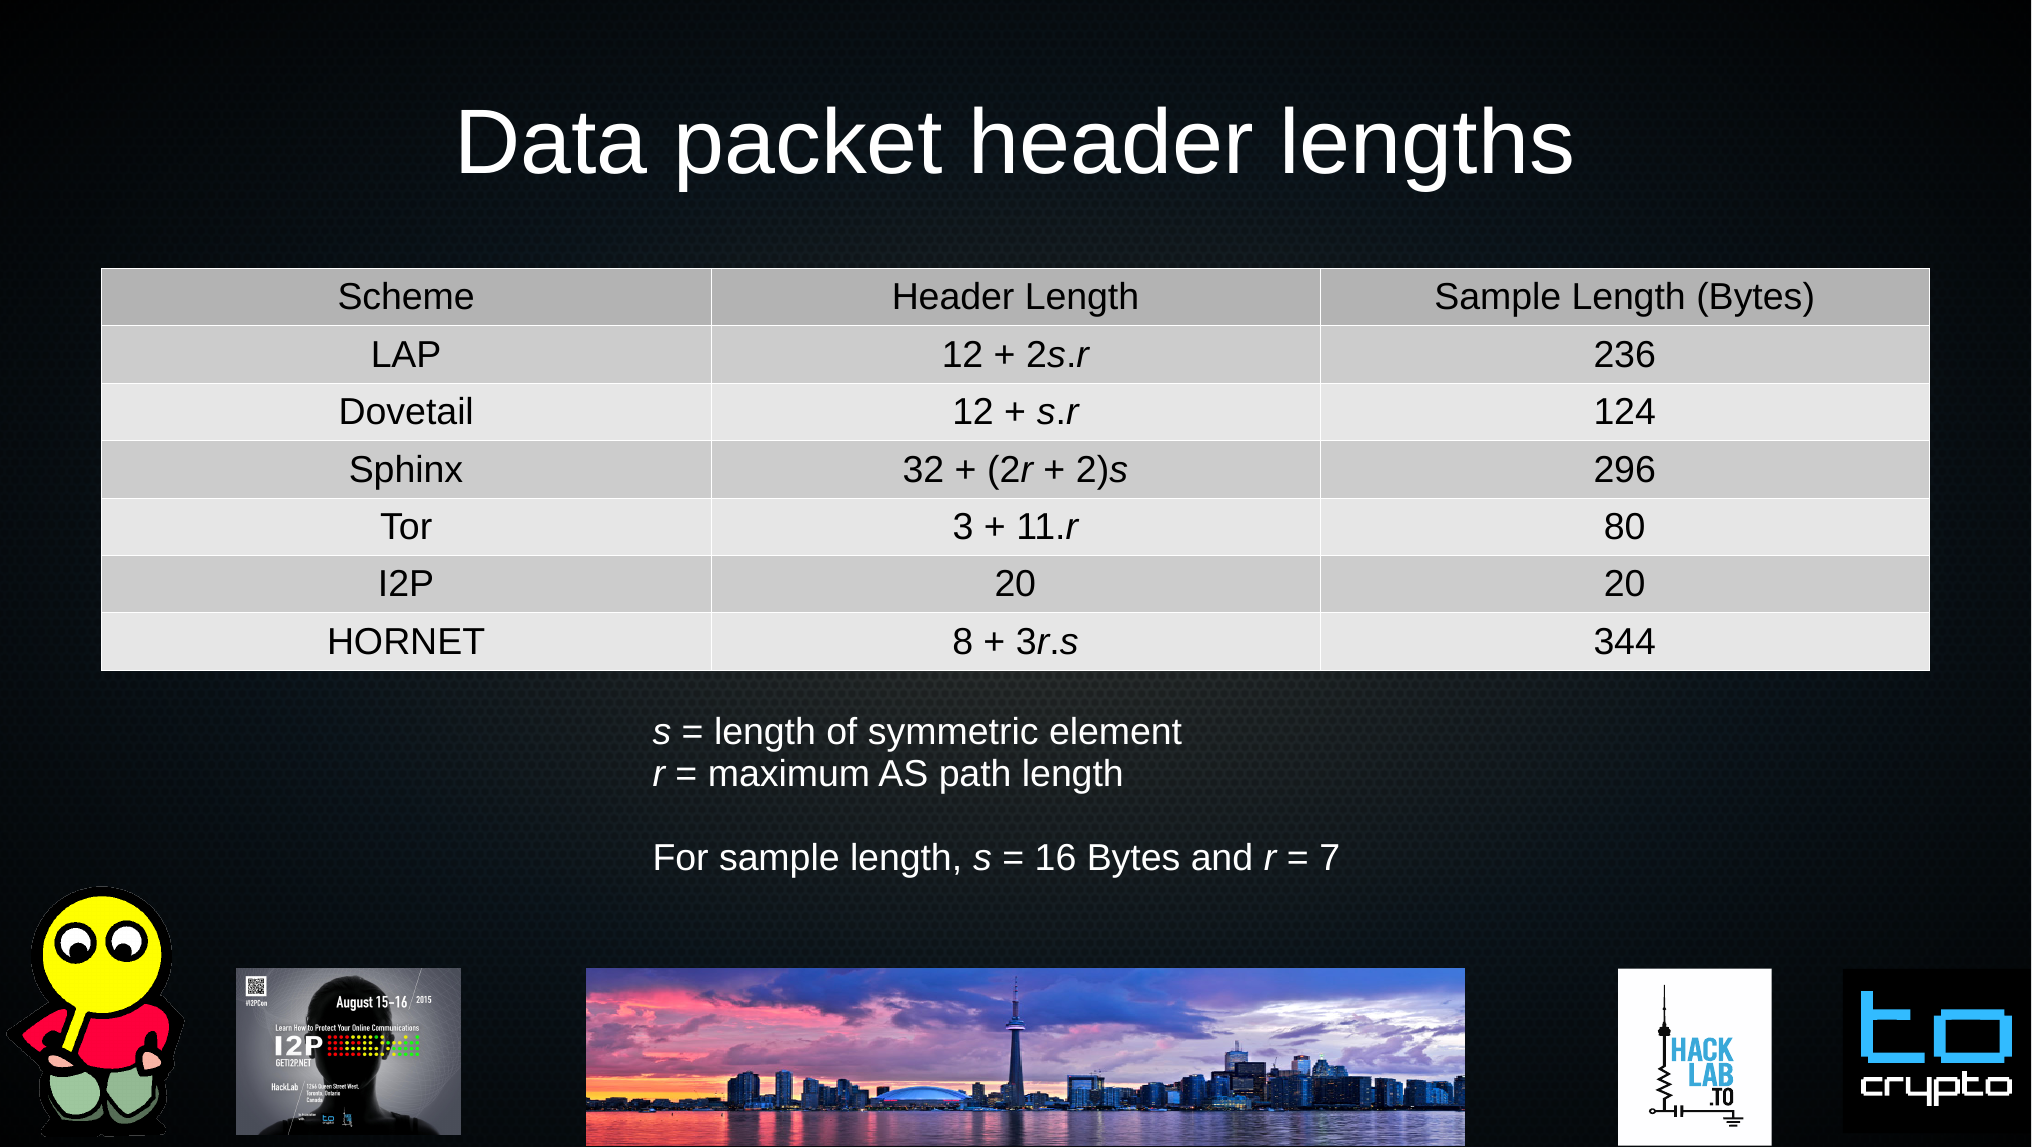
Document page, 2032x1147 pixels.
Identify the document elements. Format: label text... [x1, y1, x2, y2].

table_cell Sphinx [102, 441, 711, 498]
table_cell 20 [1321, 556, 1929, 612]
table_cell 12 + 2s.r [712, 326, 1320, 383]
table_header Scheme [102, 269, 711, 325]
table_header Sample Length (Bytes) [1321, 269, 1929, 325]
table_cell 124 [1321, 384, 1929, 440]
table_cell Dovetail [102, 384, 711, 440]
table_cell HORNET [102, 613, 711, 670]
table_cell 80 [1321, 499, 1929, 555]
table_cell Tor [102, 499, 711, 555]
table_cell 32 + (2r + 2)s [712, 441, 1320, 498]
table_cell LAP [102, 326, 711, 383]
table_cell 12 + s.r [712, 384, 1320, 440]
picture [0, 0, 2032, 1147]
table_cell 3 + 11.r [712, 499, 1320, 555]
table_cell I2P [102, 556, 711, 612]
table_header Header Length [712, 269, 1320, 325]
table_cell 296 [1321, 441, 1929, 498]
text_box s = length of symmetric element r = maximum AS path length For sample length, s = 16 Bytes and r = 7 [637, 703, 1356, 886]
table_cell 344 [1321, 613, 1929, 670]
table_cell 236 [1321, 326, 1929, 383]
table_cell 20 [712, 556, 1320, 612]
table_cell 8 + 3r.s [712, 613, 1320, 670]
title Data packet header lengths [101, 45, 1930, 237]
